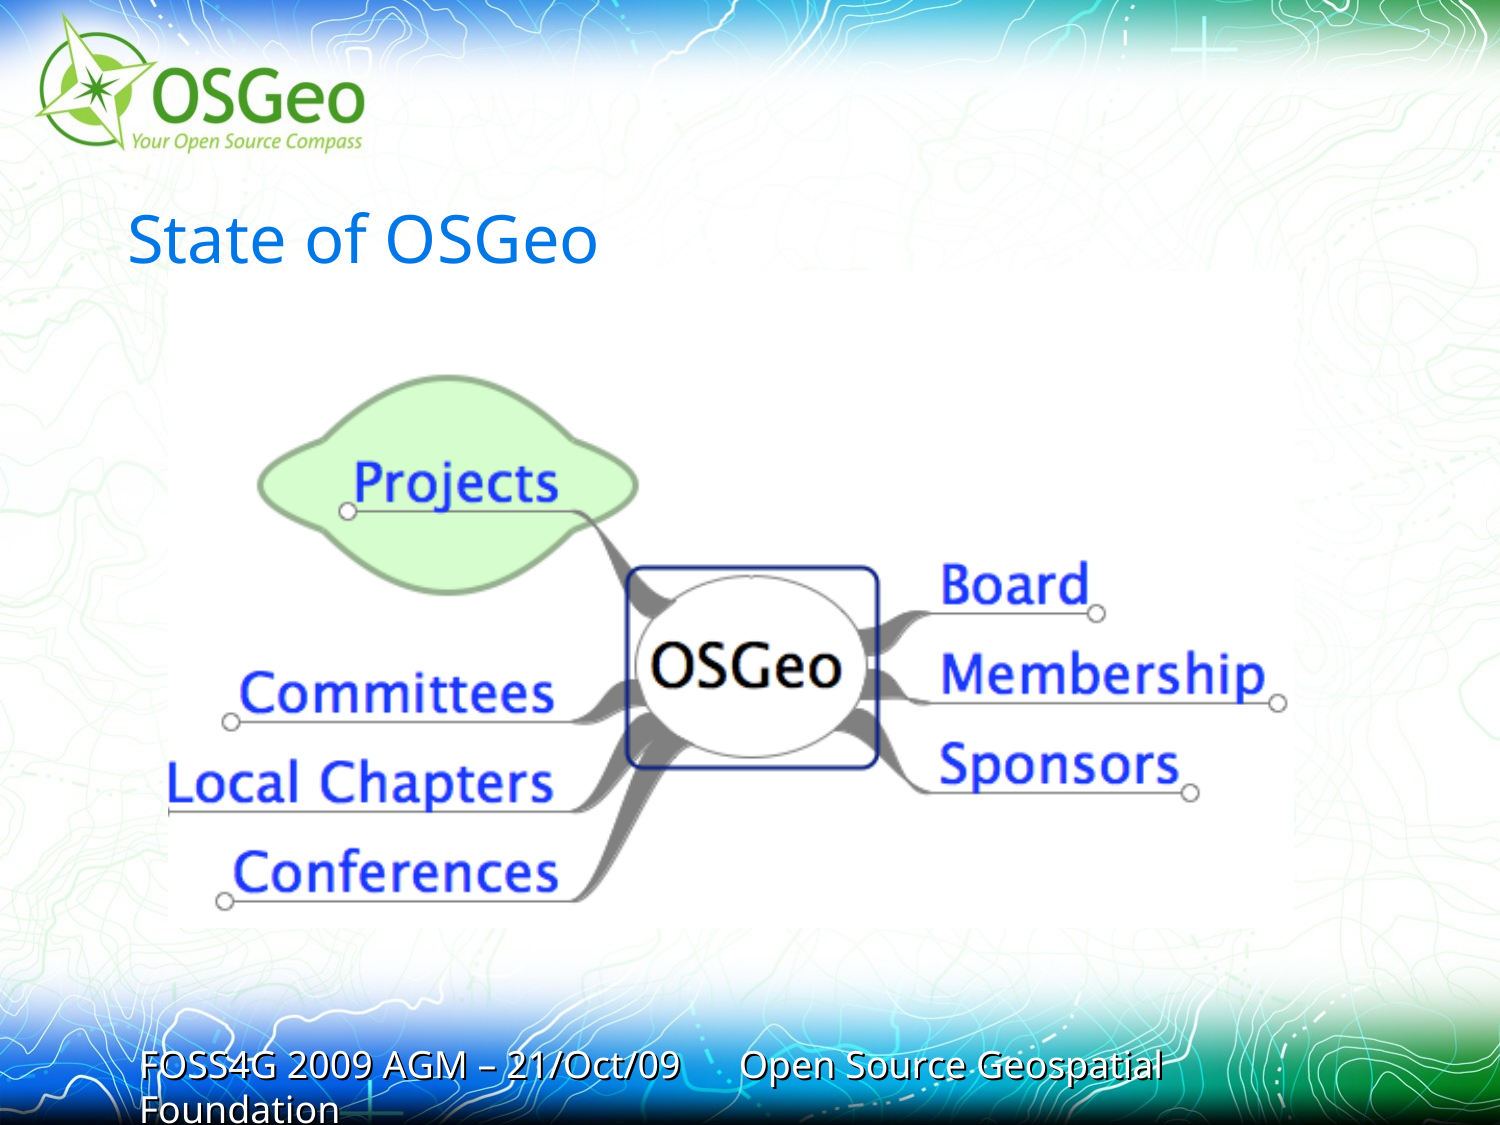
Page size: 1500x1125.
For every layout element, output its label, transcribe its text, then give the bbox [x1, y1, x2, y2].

picture [212, 1107, 223, 1125]
picture [165, 1107, 175, 1121]
list [112, 324, 1388, 1068]
picture [301, 1107, 311, 1121]
title State of OSGeo [112, 179, 1388, 296]
picture [257, 1115, 265, 1121]
picture [325, 1107, 336, 1125]
picture [234, 1107, 244, 1121]
picture [0, 0, 1500, 1125]
